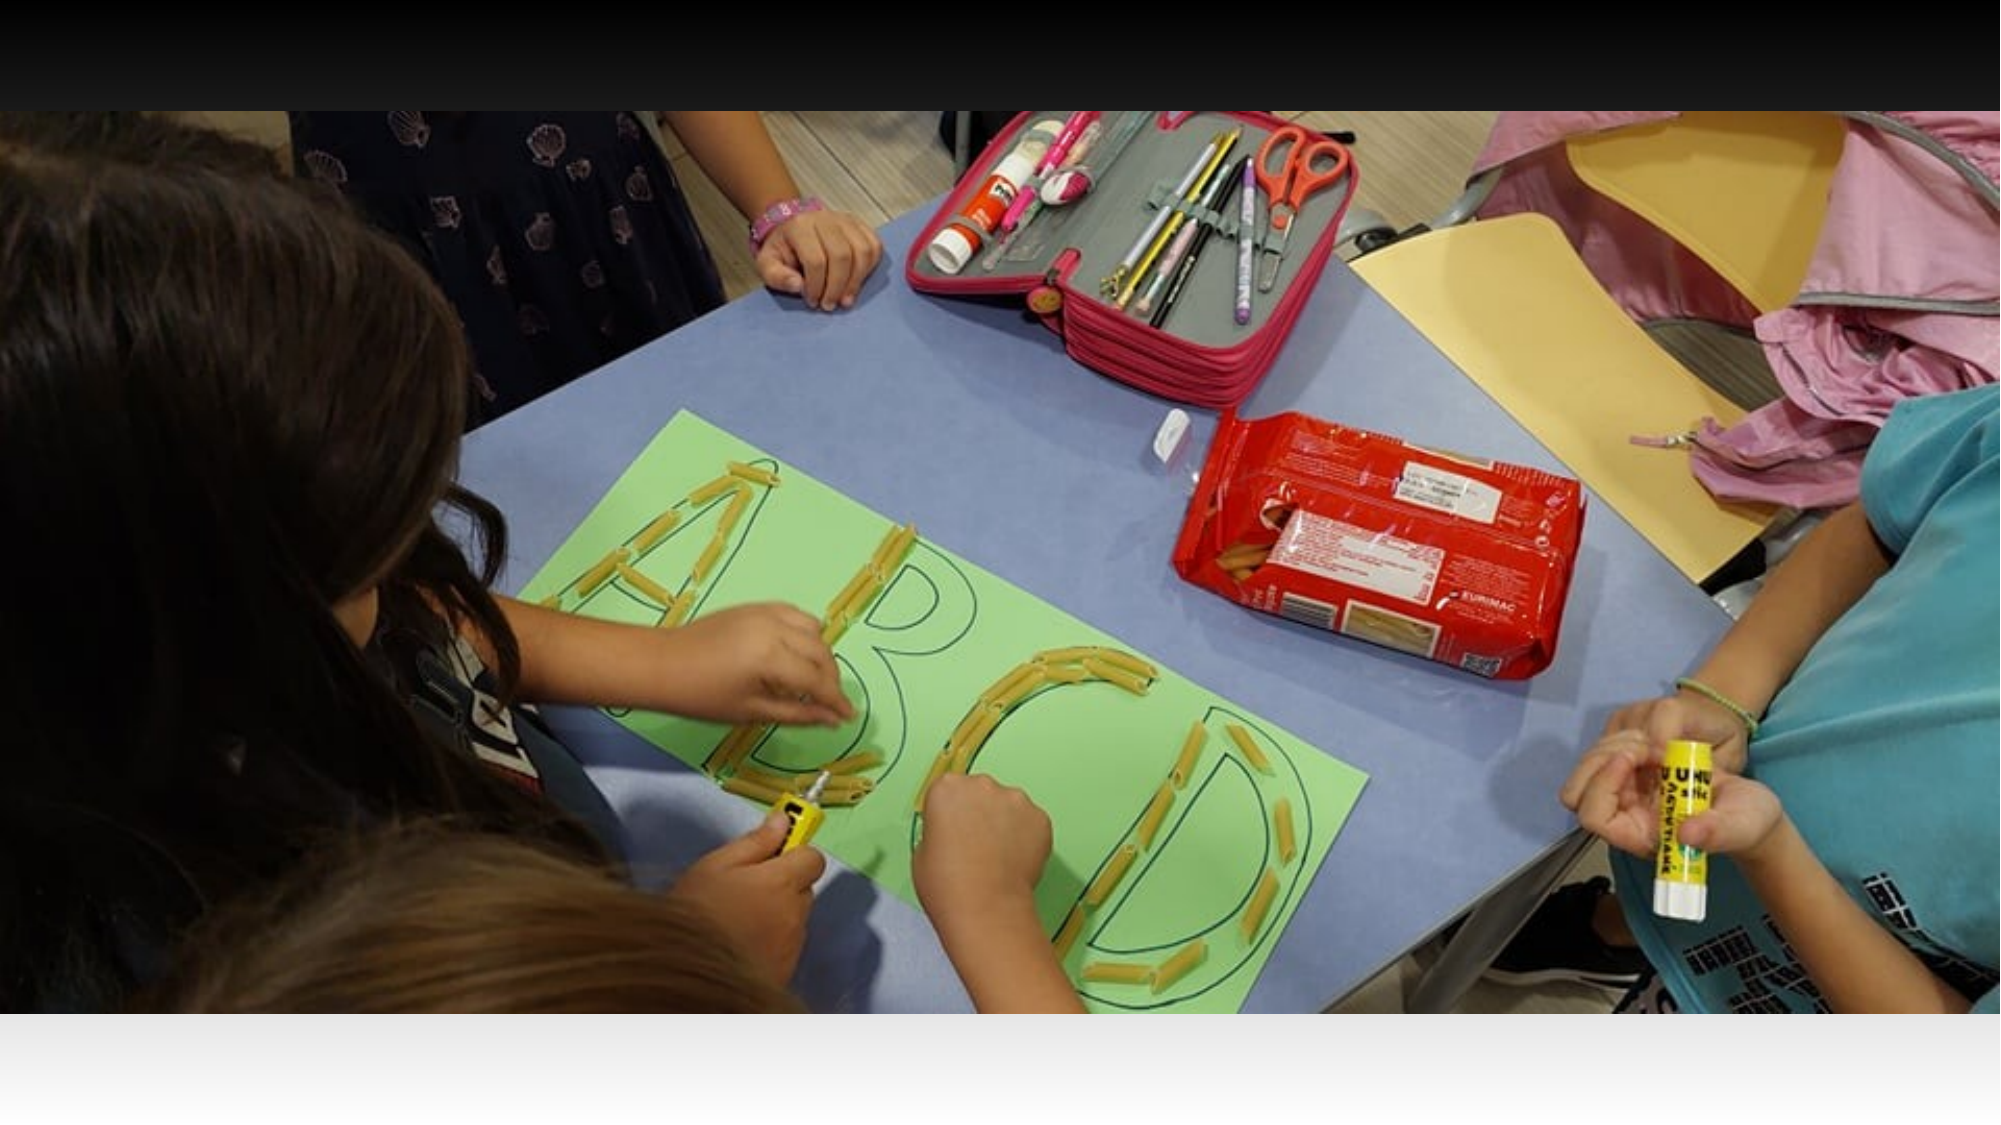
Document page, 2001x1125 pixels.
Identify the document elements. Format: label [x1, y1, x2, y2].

picture [0, 111, 2000, 1014]
